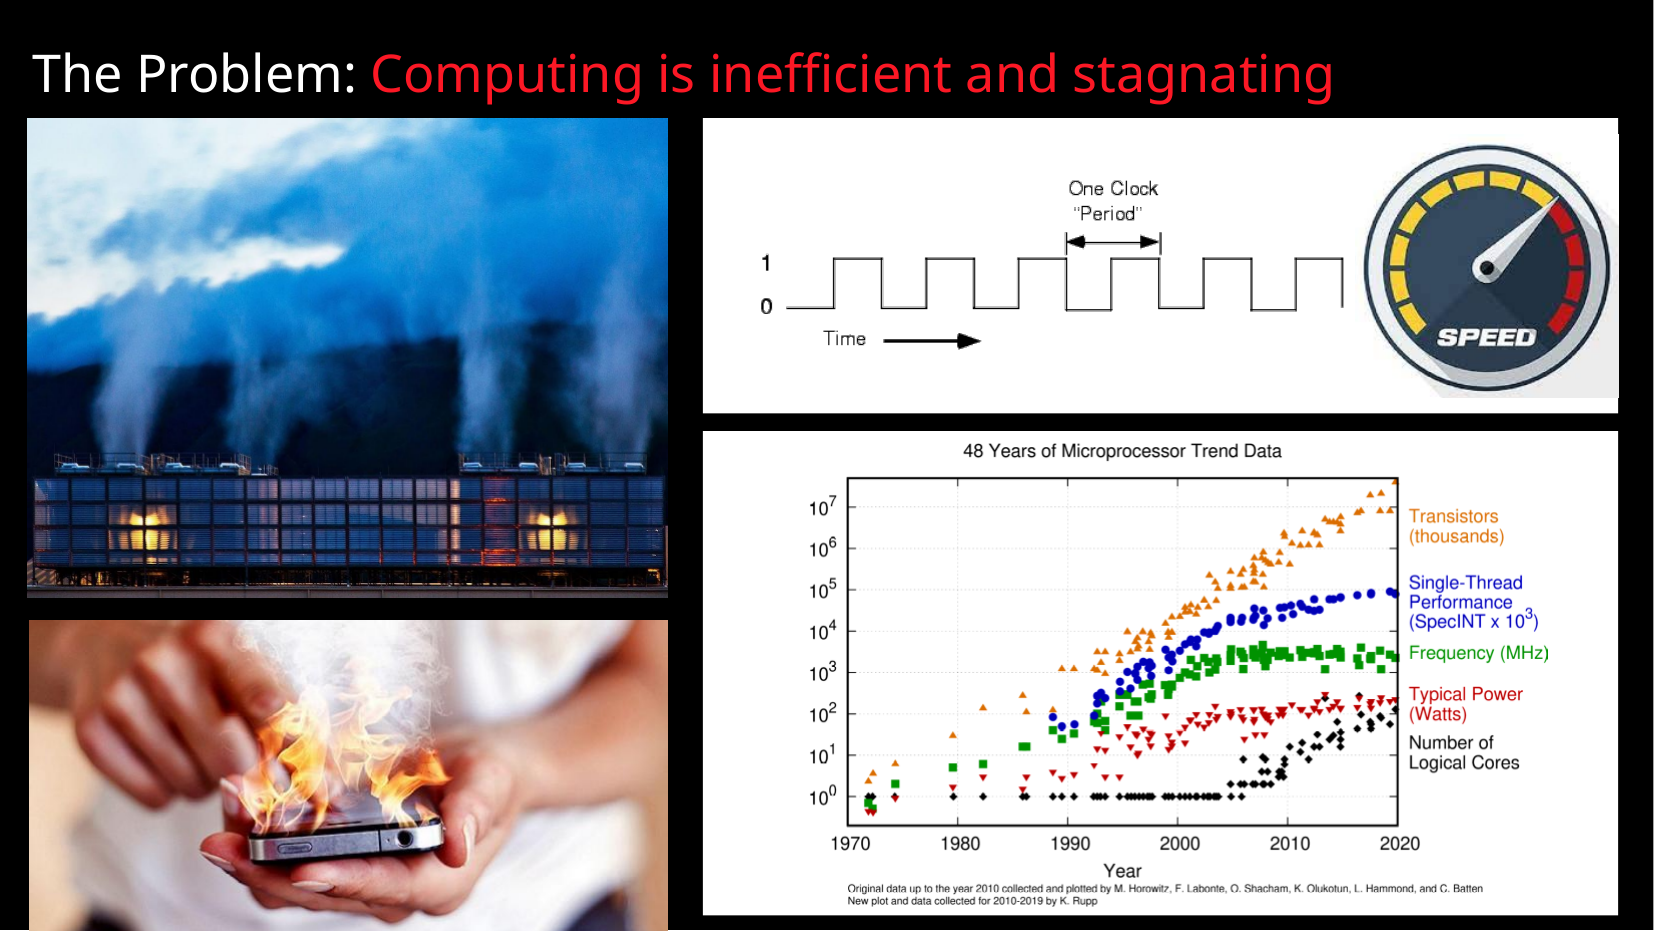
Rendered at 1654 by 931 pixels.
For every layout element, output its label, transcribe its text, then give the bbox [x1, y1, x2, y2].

picture [809, 442, 1548, 909]
picture [747, 170, 1353, 362]
picture [1355, 134, 1619, 398]
picture [27, 118, 668, 598]
picture [29, 620, 668, 931]
text_box The Problem: Computing is inefficient and stagnating [17, 29, 1625, 116]
text_box [702, 431, 1619, 916]
text_box [702, 118, 1619, 414]
